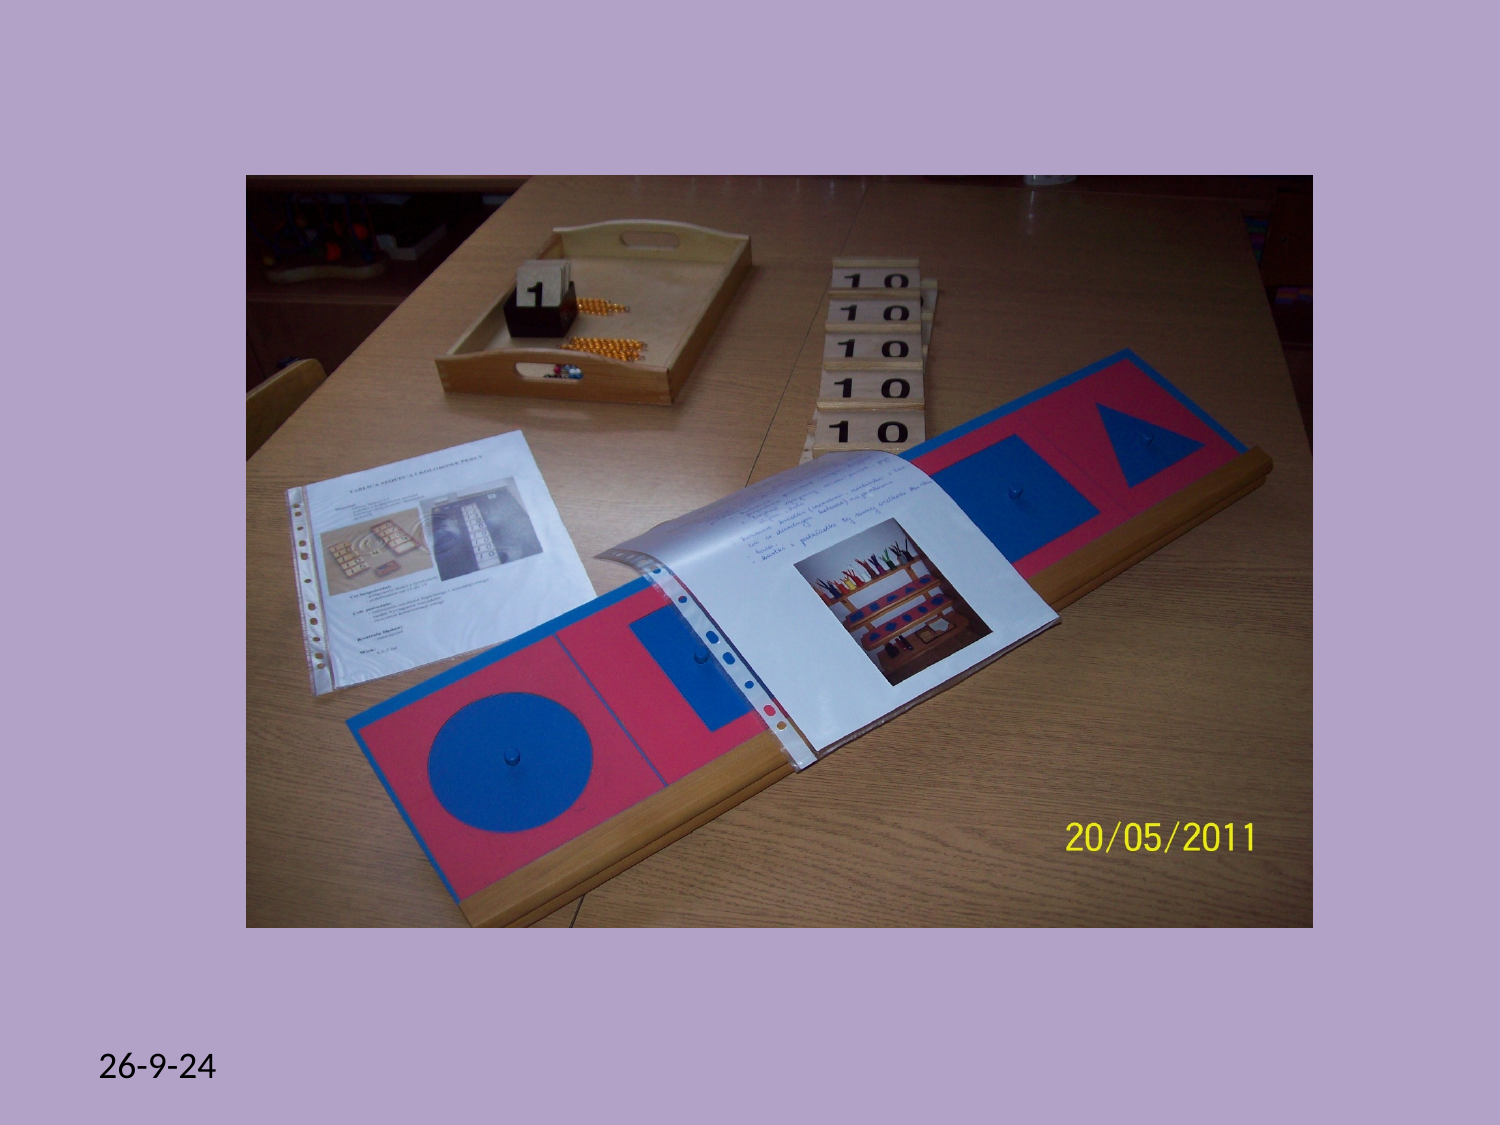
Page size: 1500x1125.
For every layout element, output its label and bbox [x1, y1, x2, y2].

picture [246, 175, 1313, 928]
